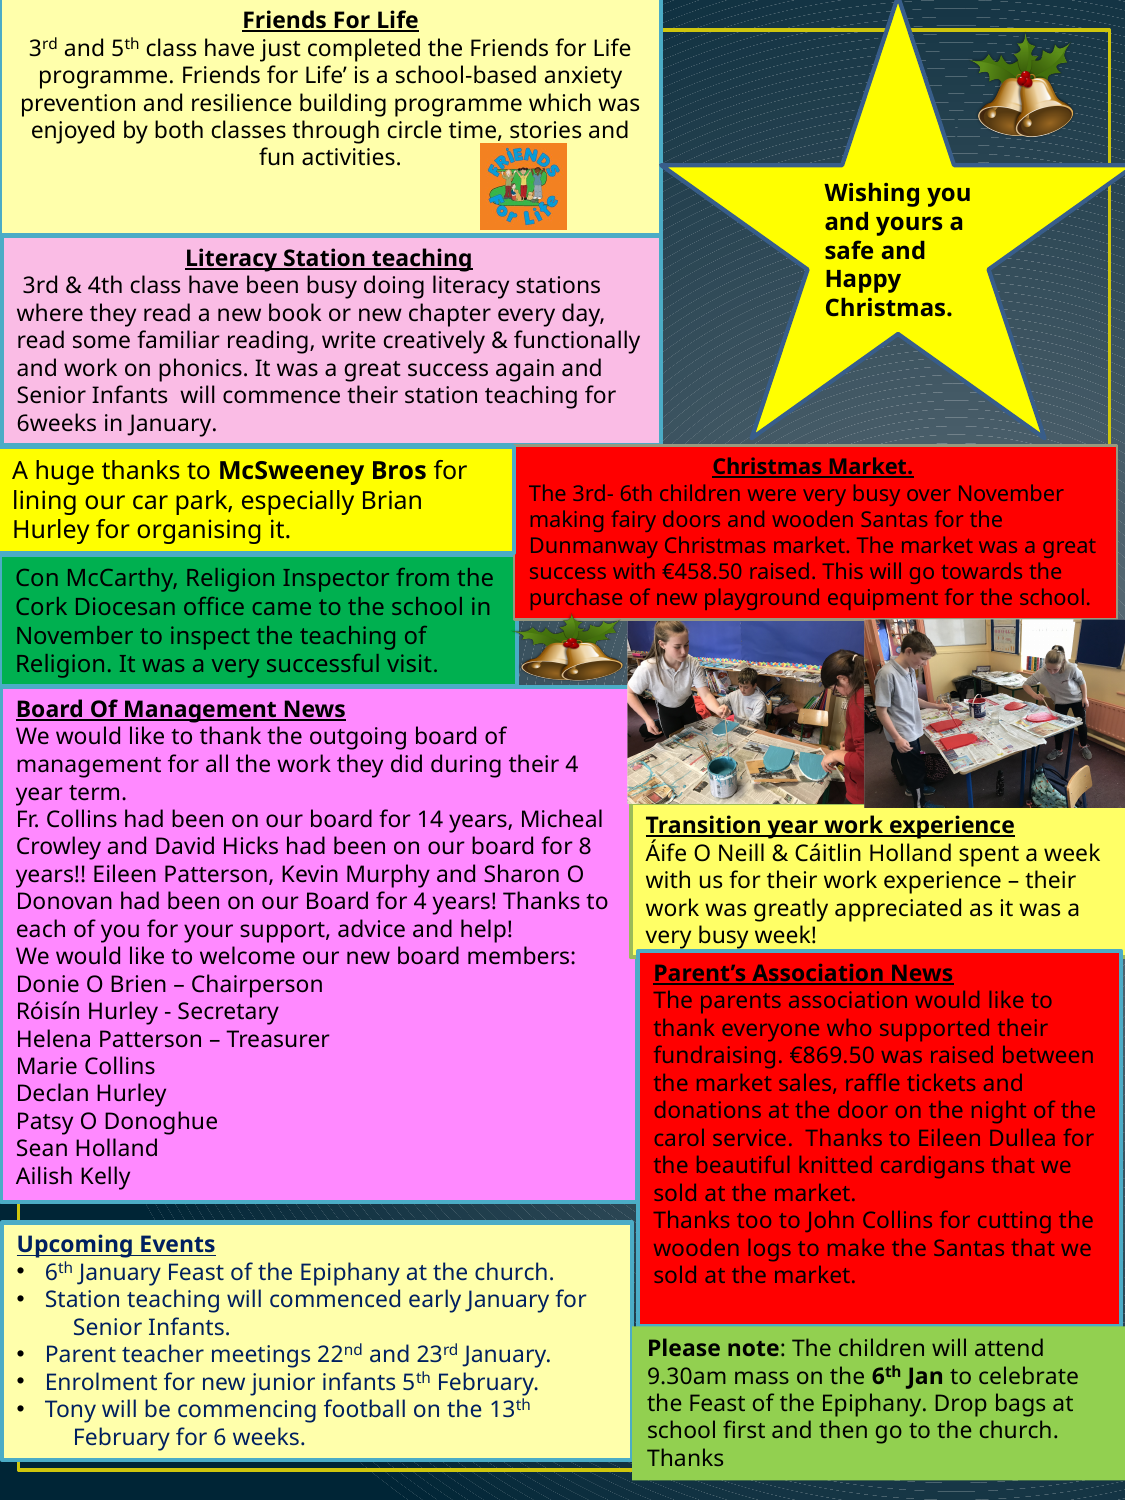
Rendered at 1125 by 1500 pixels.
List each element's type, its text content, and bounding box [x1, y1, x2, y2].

text_box Con McCarthy, Religion Inspector from the Cork Diocesan office came to the school in November to inspect the teaching of Religion. It was a very successful visit. [0, 555, 513, 687]
text_box Parent’s Association News The parents association would like to thank everyone who supported their fundraising. €869.50 was raised between the market sales, raffle tickets and donations at the door on the night of the carol service. Thanks to Eileen Dullea for the beautiful knitted cardigans that we sold at the market. Thanks too to John Collins for cutting the wooden logs to make the Santas that we sold at the market. [638, 950, 1122, 1326]
text_box A huge thanks to McSweeney Bros for lining our car park, especially Brian Hurley for organising it. [0, 446, 514, 553]
picture [500, 606, 1125, 812]
text_box Board Of Management News We would like to thank the outgoing board of management for all the work they did during their 4 year term. Fr. Collins had been on our board for 14 years, Micheal Crowley and David Hicks had been on our board for 8 years!! Eileen Patterson, Kevin Murphy and Sharon O Donovan had been on our Board for 4 years! Thanks to each of you for your support, advice and help! We would like to welcome our new board members: Donie O Brien – Chairperson Róisín Hurley - Secretary Helena Patterson – Treasurer Marie Collins Declan Hurley Patsy O Donoghue Sean Holland Ailish Kelly [0, 688, 636, 1203]
text_box Literacy Station teaching 3rd & 4th class have been busy doing literacy stations where they read a new book or new chapter every day, read some familiar reading, write creatively & functionally and work on phonics. It was a great success again and Senior Infants will commence their station teaching for 6weeks in January. [1, 235, 662, 445]
text_box Upcoming Events 6th January Feast of the Epiphany at the church. Station teaching will commenced early January for Senior Infants. Parent teacher meetings 22nd and 23rd January. Enrolment for new junior infants 5th February. Tony will be commencing football on the 13th February for 6 weeks. [1, 1222, 633, 1460]
text_box Wishing you and yours a safe and Happy Christmas. [661, 0, 1125, 439]
text_box Please note: The children will attend 9.30am mass on the 6th Jan to celebrate the Feast of the Epiphany. Drop bags at school first and then go to the church. Thanks [632, 1326, 1125, 1481]
picture [480, 143, 567, 230]
text_box Christmas Market. The 3rd- 6th children were very busy over November making fairy doors and wooden Santas for the Dunmanway Christmas market. The market was a great success with €458.50 raised. This will go towards the purchase of new playground equipment for the school. [513, 445, 1117, 620]
text_box Transition year work experience Áife O Neill & Cáitlin Holland spent a week with us for their work experience – their work was greatly appreciated as it was a very busy week! [630, 804, 1125, 958]
picture [958, 21, 1083, 147]
text_box Friends For Life 3rd and 5th class have just completed the Friends for Life programme. Friends for Life’ is a school-based anxiety prevention and resilience building programme which was enjoyed by both classes through circle time, stories and fun activities. [0, 0, 662, 234]
